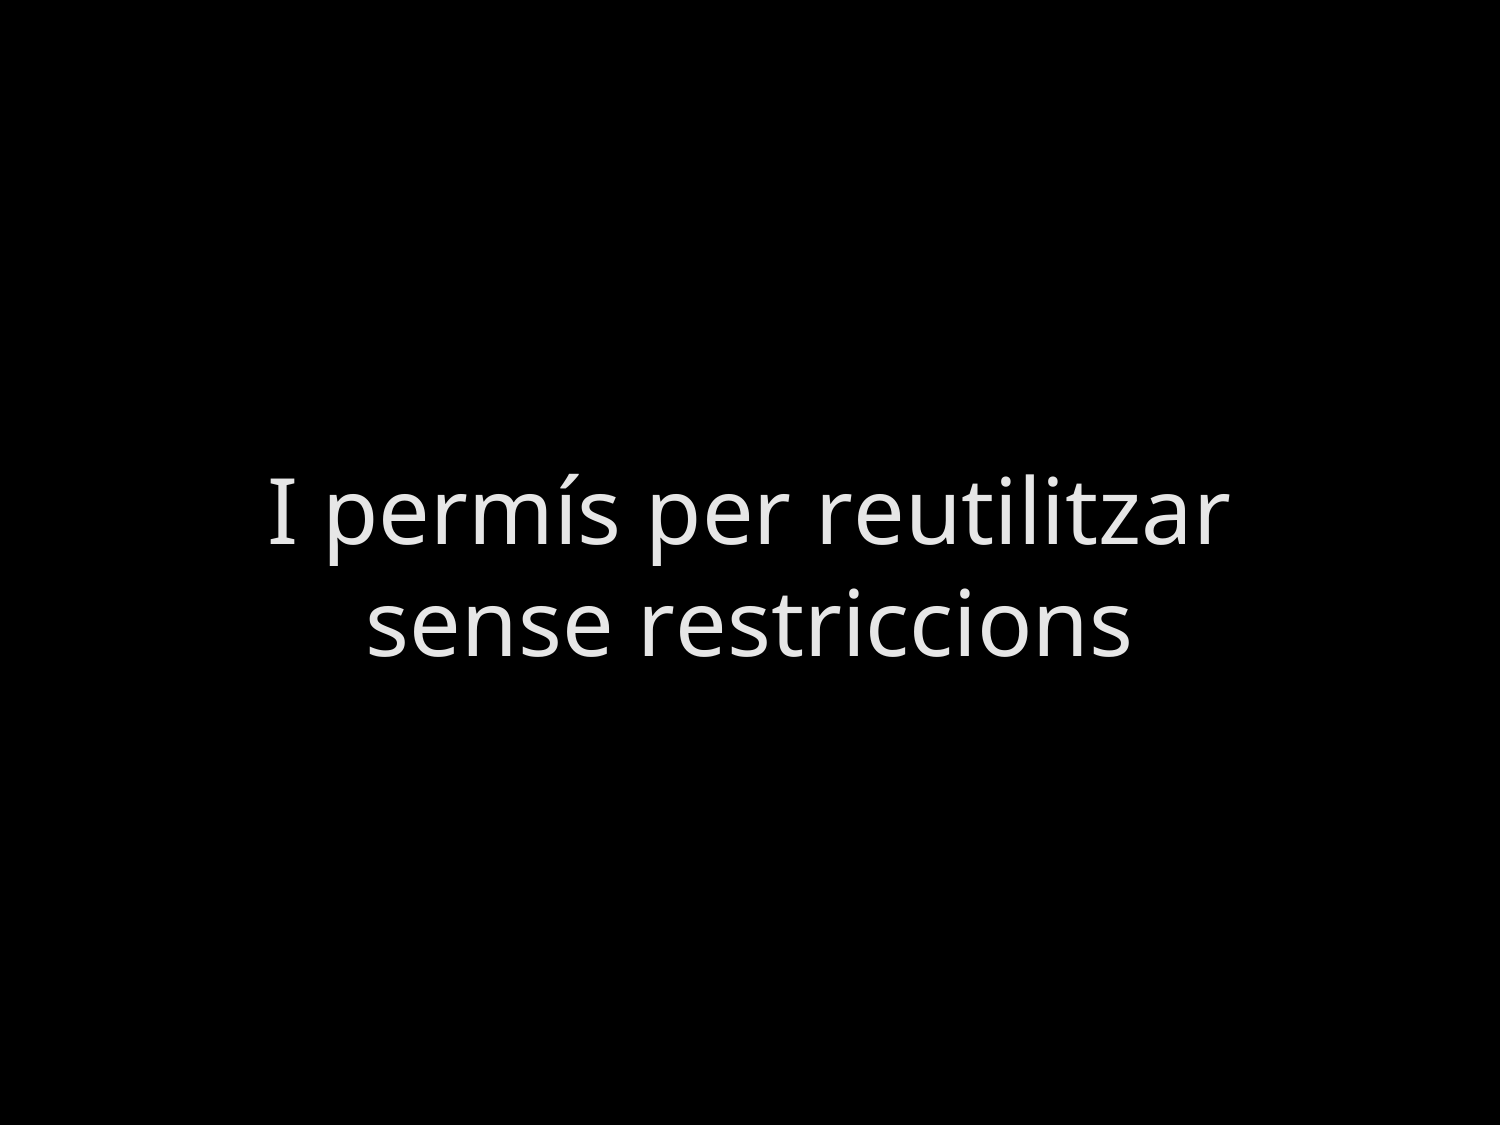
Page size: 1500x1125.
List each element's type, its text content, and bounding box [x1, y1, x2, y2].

subtitle I permís per reutilitzar sense restriccions [109, 112, 1391, 1013]
